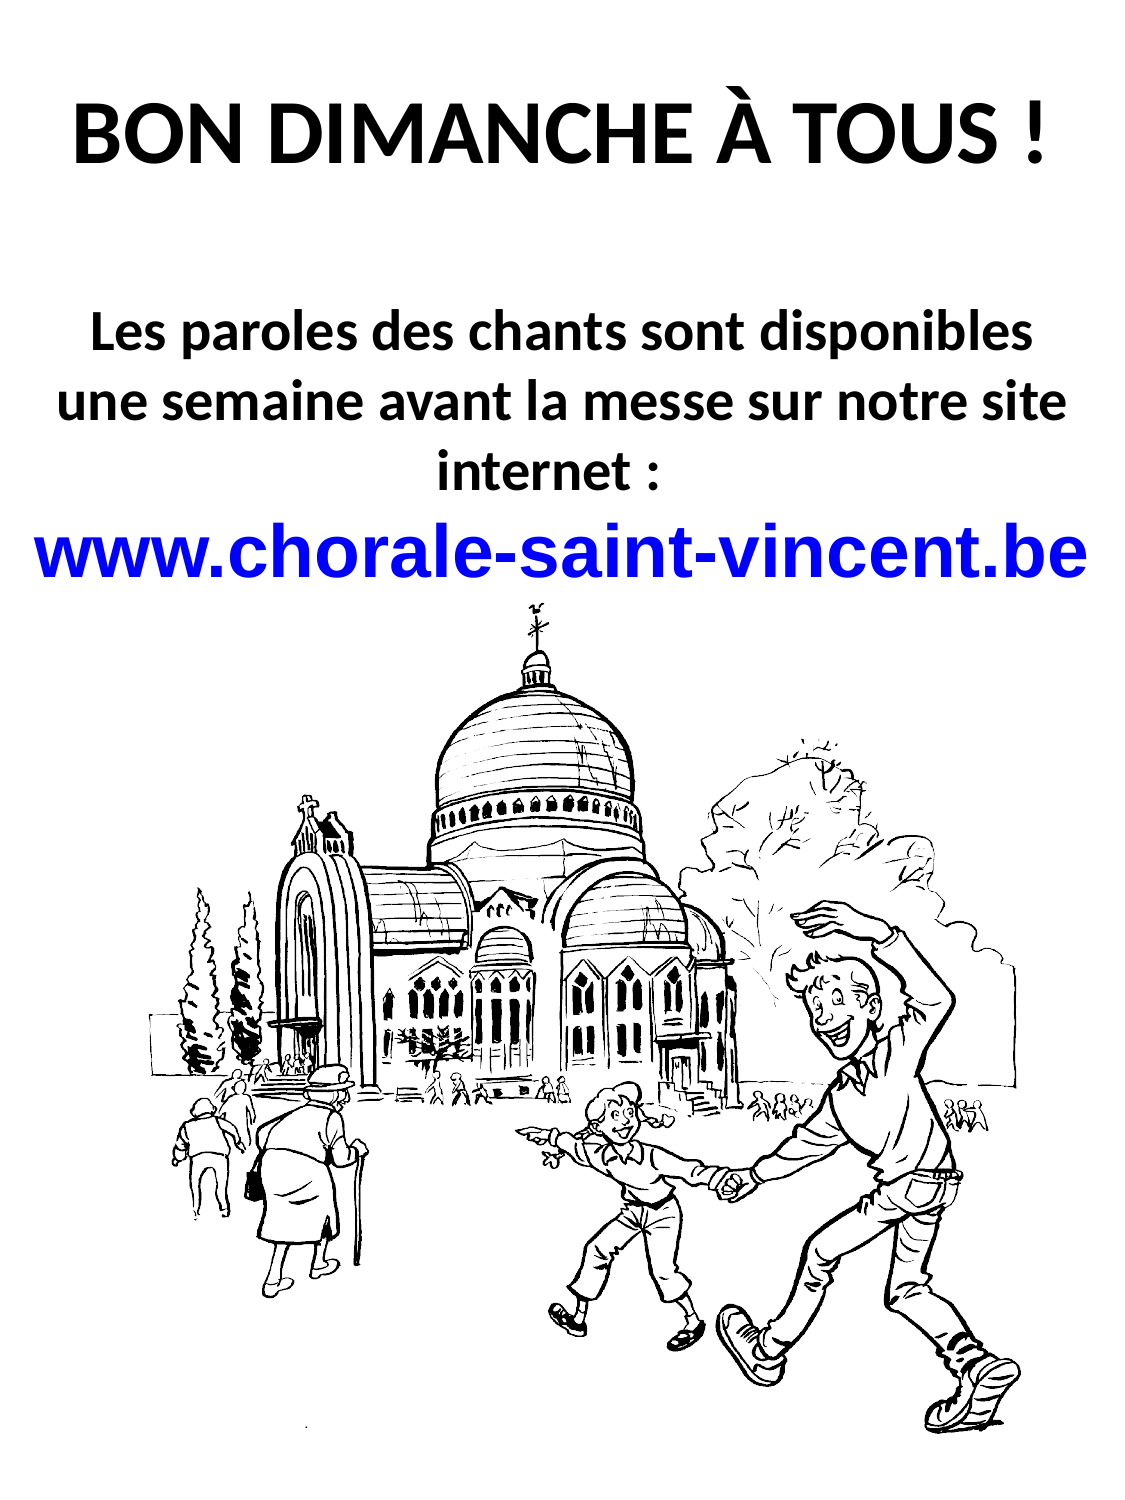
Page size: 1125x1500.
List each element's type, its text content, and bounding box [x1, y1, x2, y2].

text_box BON DIMANCHE À TOUS ! Les paroles des chants sont disponibles une semaine avant la messe sur notre site internet : www.chorale-saint-vincent.be [0, 64, 1125, 289]
picture [141, 556, 1027, 1441]
